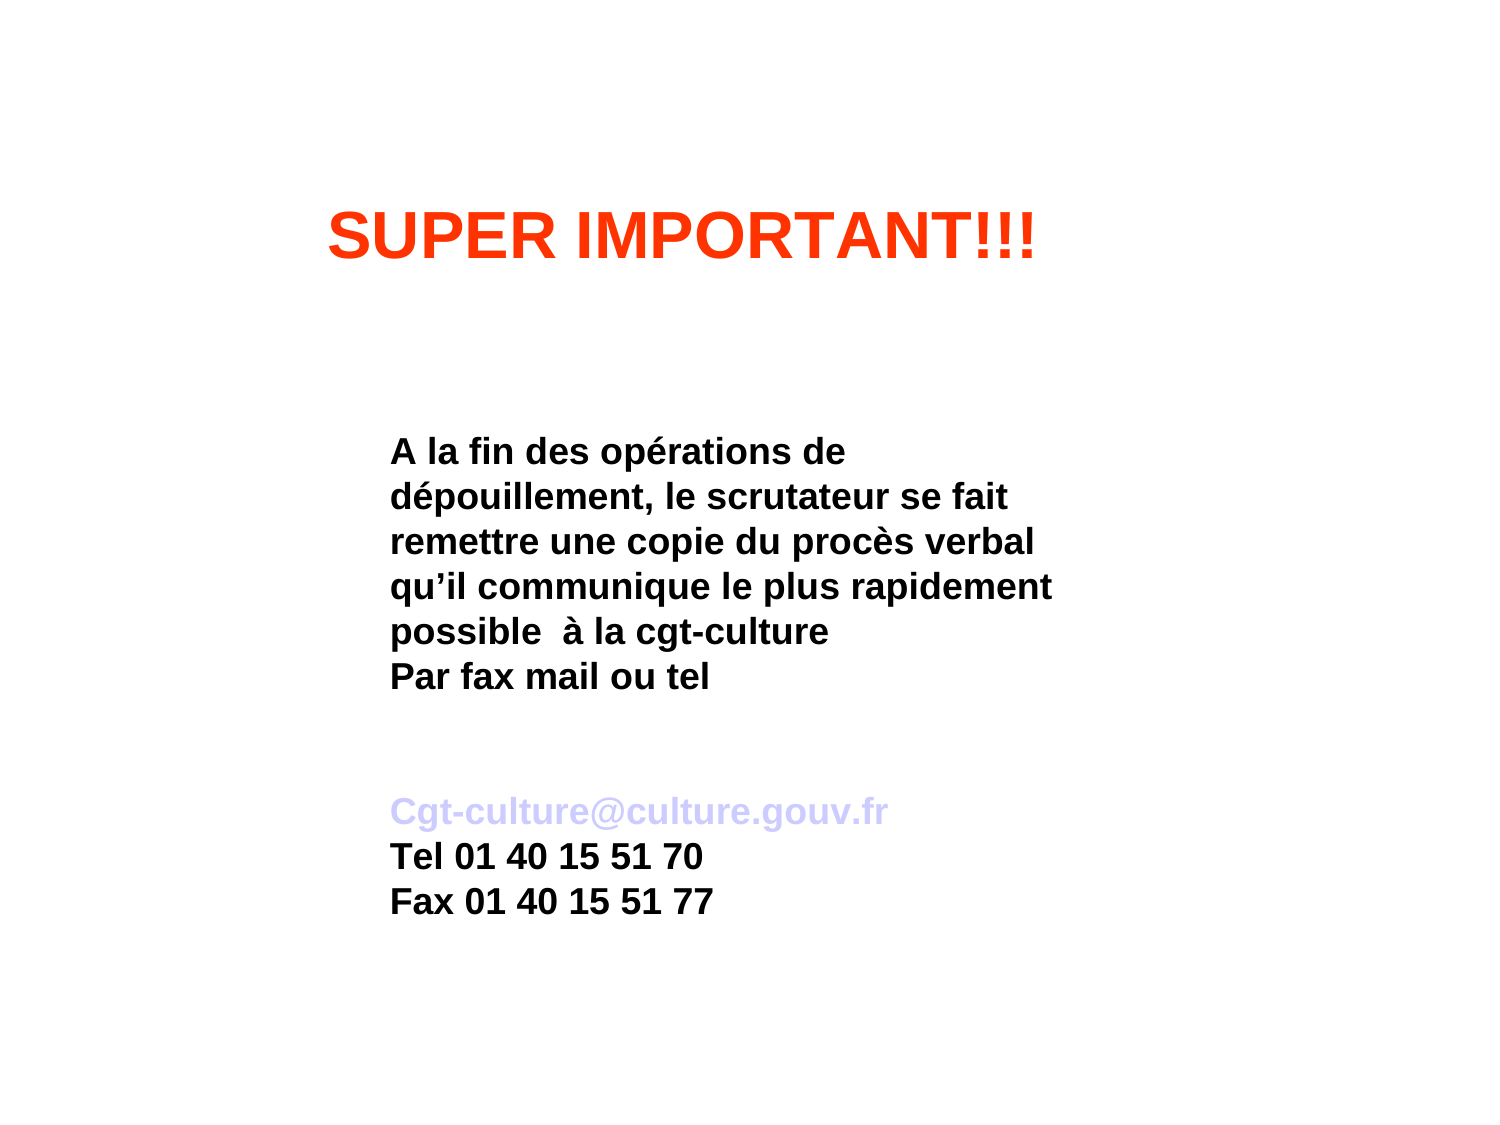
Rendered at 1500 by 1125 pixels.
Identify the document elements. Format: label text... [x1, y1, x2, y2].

text_box A la fin des opérations de dépouillement, le scrutateur se fait remettre une copie du procès verbal qu’il communique le plus rapidement possible à la cgt-culture Par fax mail ou tel Cgt-culture@culture.gouv.fr Tel 01 40 15 51 70 Fax 01 40 15 51 77 [375, 419, 1126, 931]
text_box SUPER IMPORTANT!!! [312, 184, 1055, 280]
